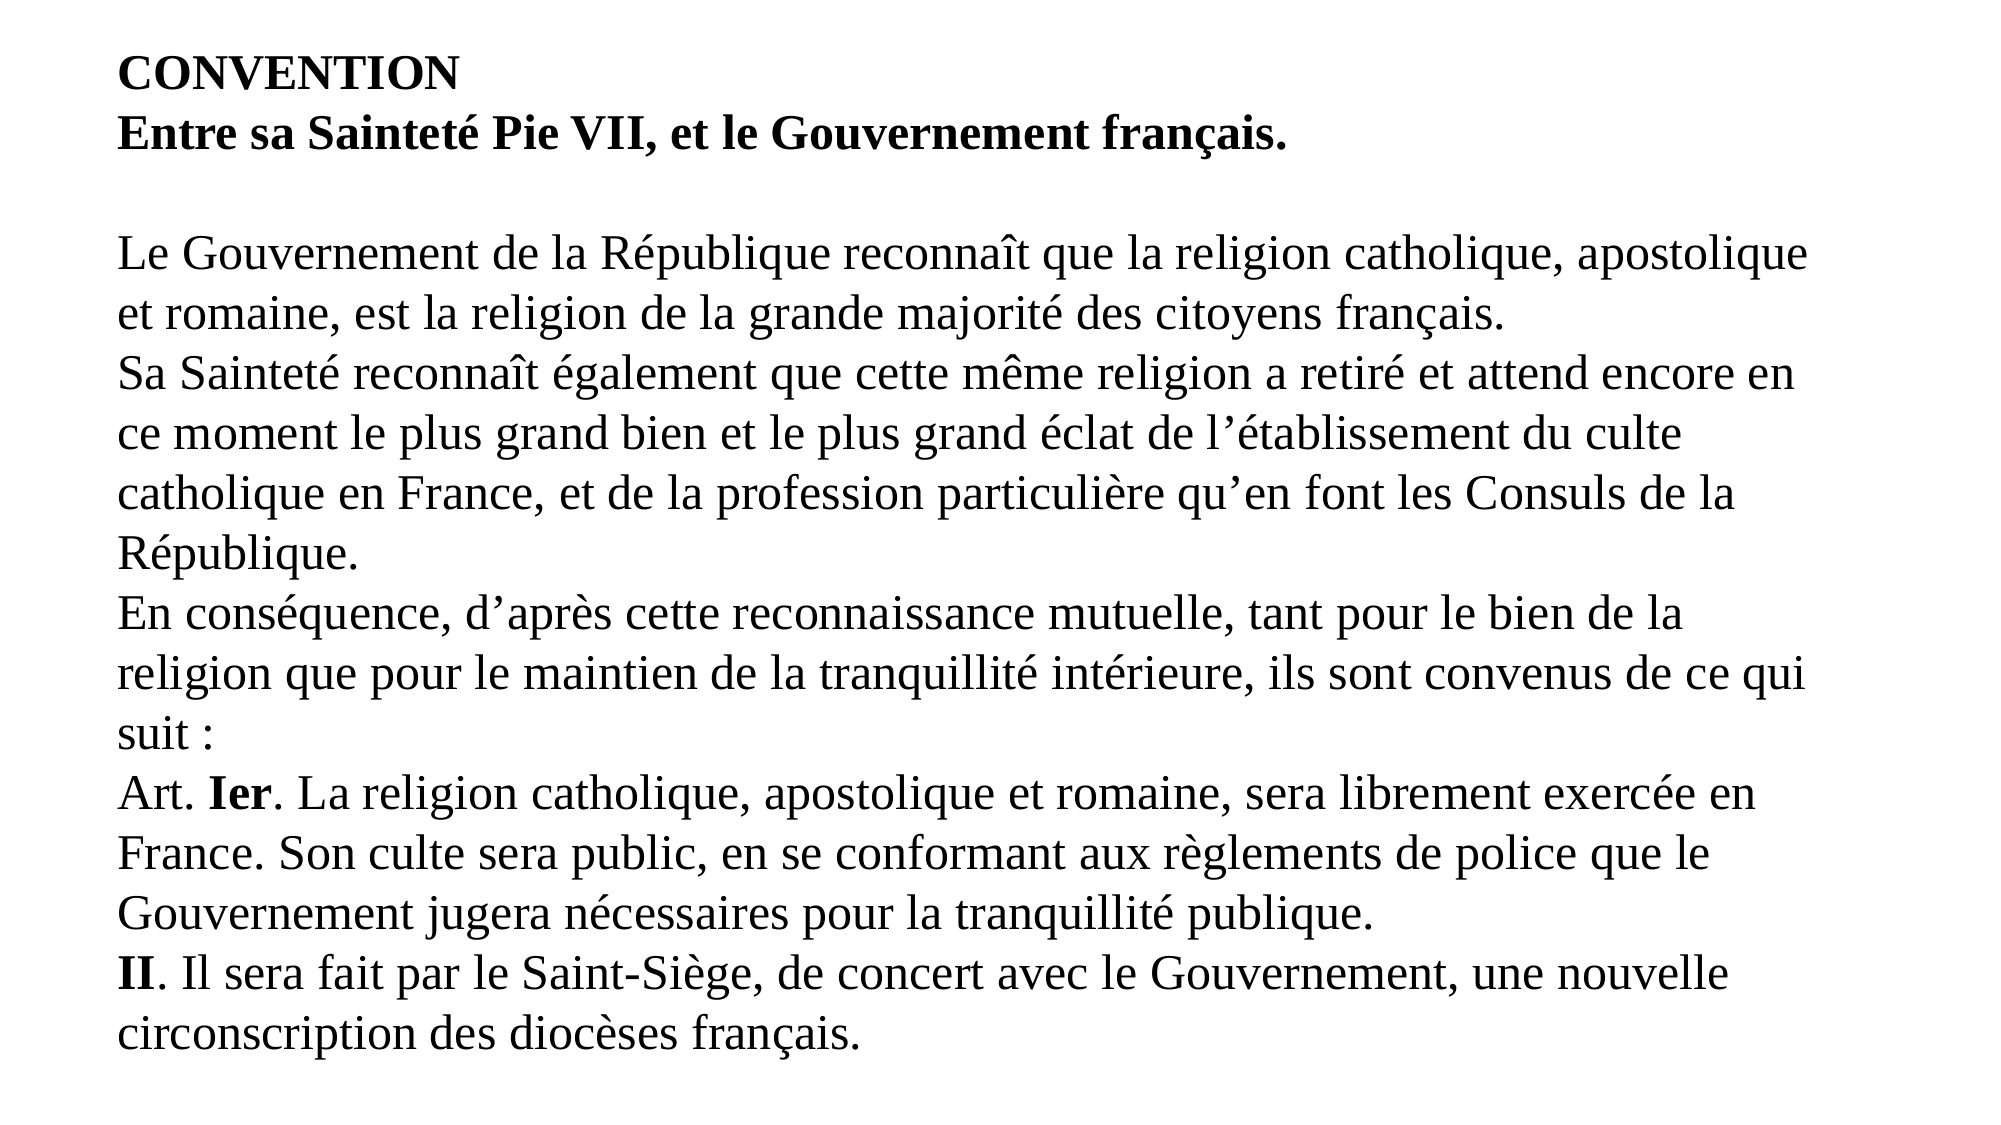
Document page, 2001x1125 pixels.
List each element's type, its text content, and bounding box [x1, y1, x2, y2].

text_box CONVENTION Entre sa Sainteté Pie VII, et le Gouvernement français. Le Gouvernement de la République reconnaît que la religion catholique, apostolique et romaine, est la religion de la grande majorité des citoyens français. Sa Sainteté reconnaît également que cette même religion a retiré et attend encore en ce moment le plus grand bien et le plus grand éclat de l’établissement du culte catholique en France, et de la profession particulière qu’en font les Consuls de la République. En conséquence, d’après cette reconnaissance mutuelle, tant pour le bien de la religion que pour le maintien de la tranquillité intérieure, ils sont convenus de ce qui suit : Art. Ier. La religion catholique, apostolique et romaine, sera librement exercée en France. Son culte sera public, en se conformant aux règlements de police que le Gouvernement jugera nécessaires pour la tranquillité publique. II. Il sera fait par le Saint-Siège, de concert avec le Gouvernement, une nouvelle circonscription des diocèses français. [101, 32, 1849, 1078]
